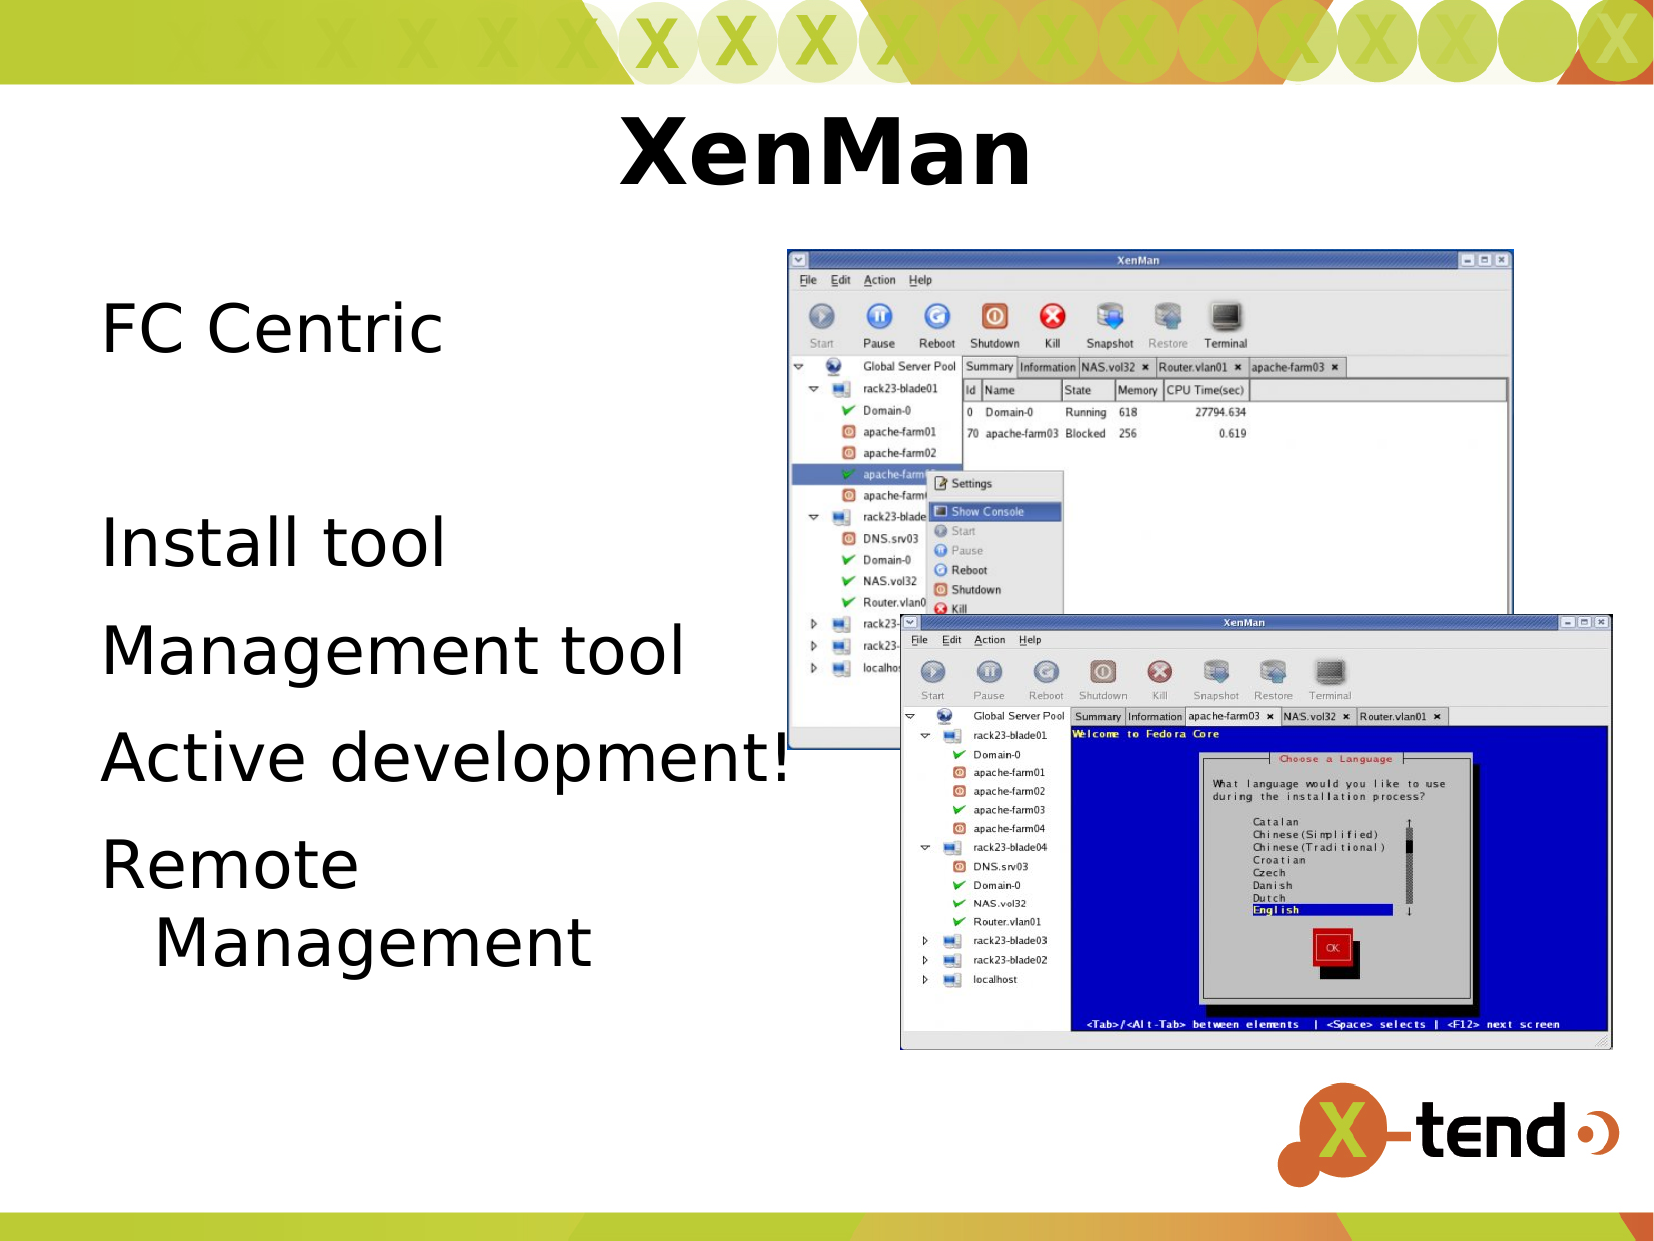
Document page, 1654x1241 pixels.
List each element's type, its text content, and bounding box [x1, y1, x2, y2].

list FC Centric Install tool Management tool Active development! Remote Management [82, 290, 809, 1109]
picture [0, 0, 1654, 1241]
title XenMan [82, 49, 1571, 257]
